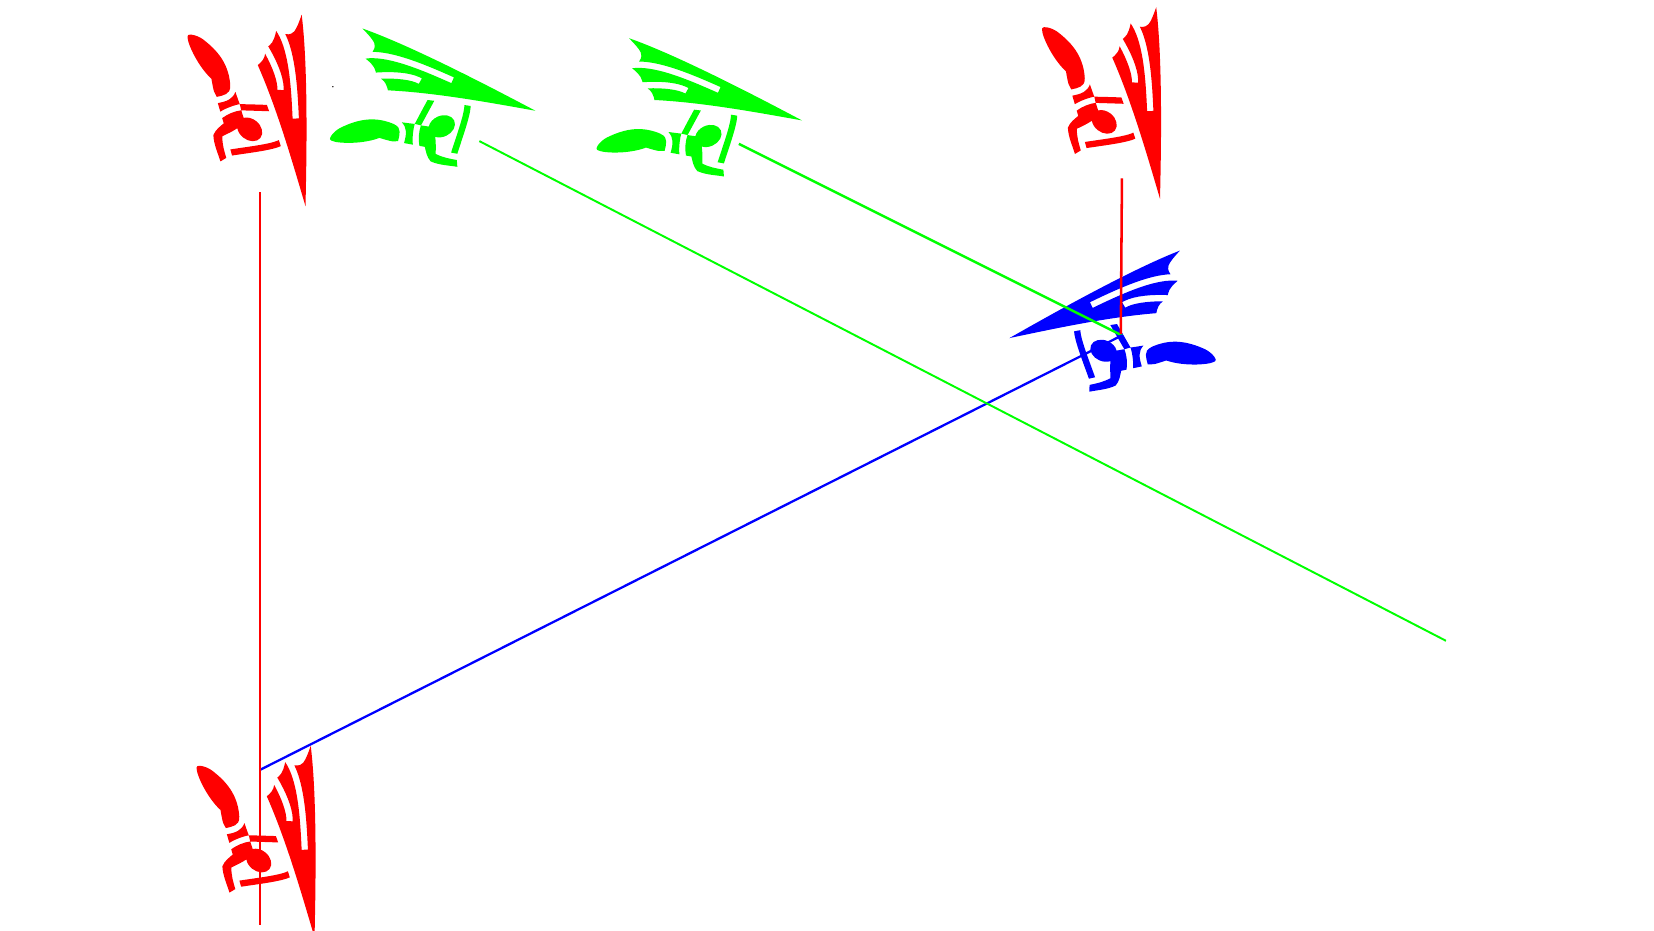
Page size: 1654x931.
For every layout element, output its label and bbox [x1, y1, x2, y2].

picture [187, 7, 1447, 931]
